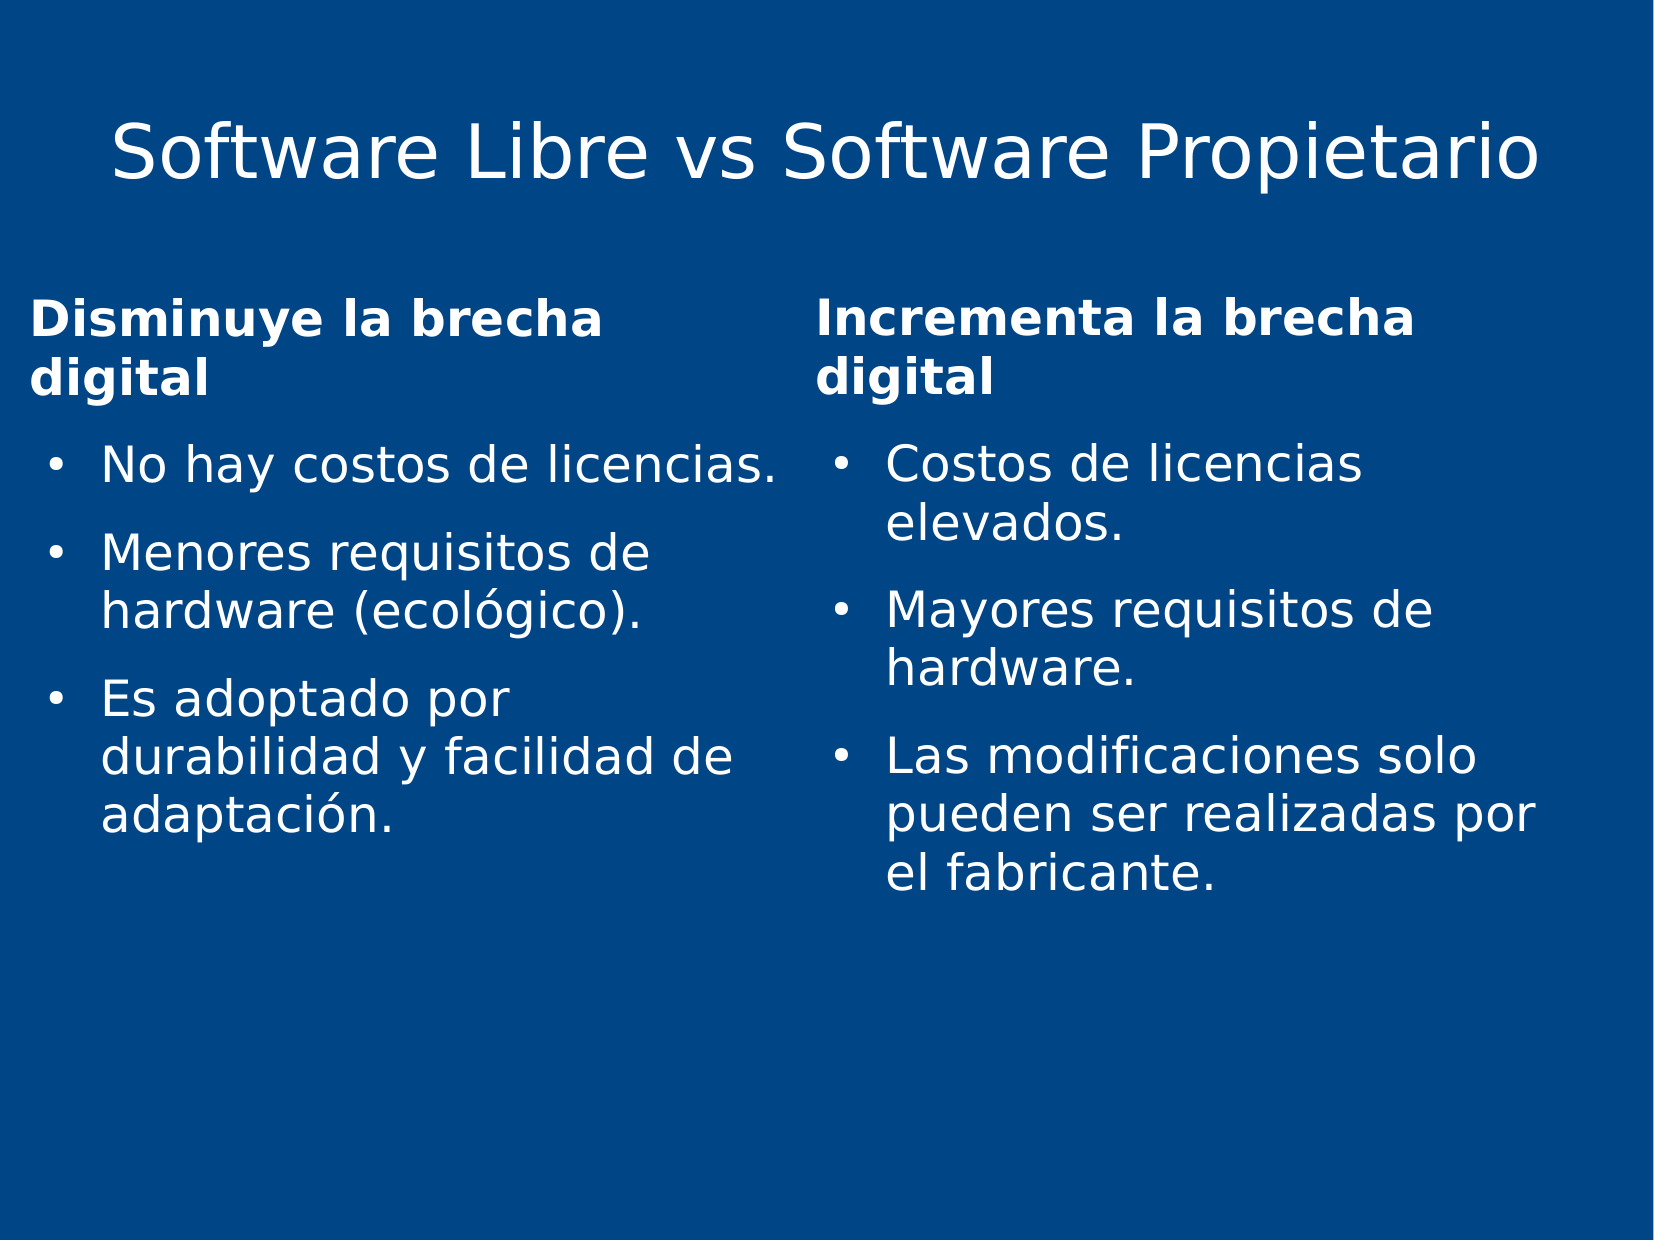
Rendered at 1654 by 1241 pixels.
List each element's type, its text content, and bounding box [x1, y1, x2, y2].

list Disminuye la brecha digital No hay costos de licencias. Menores requisitos de hardware (ecológico). Es adoptado por durabilidad y facilidad de adaptación. [29, 290, 798, 1109]
title Software Libre vs Software Propietario [82, 49, 1571, 257]
list Incrementa la brecha digital Costos de licencias elevados. Mayores requisitos de hardware. Las modificaciones solo pueden ser realizadas por el fabricante. [814, 289, 1595, 1108]
